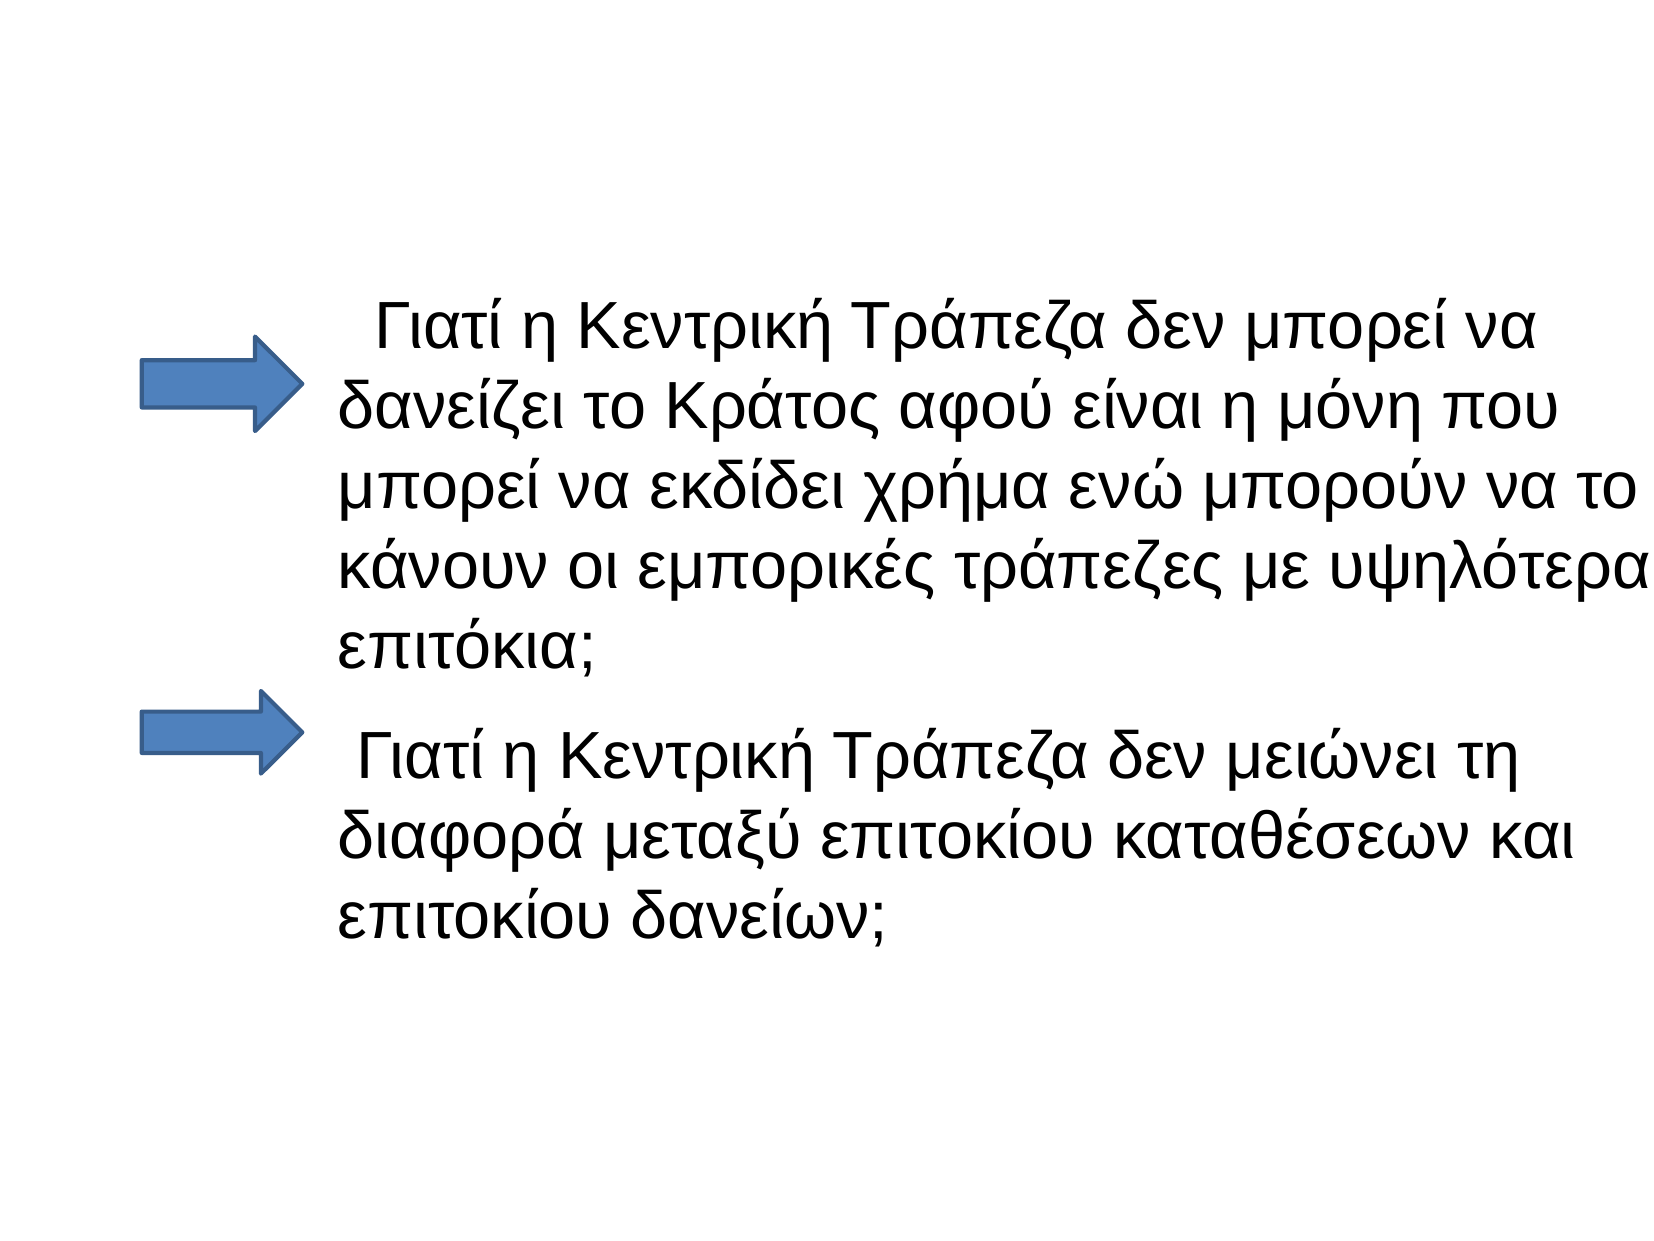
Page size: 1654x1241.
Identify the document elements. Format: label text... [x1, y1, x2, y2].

list Γιατί η Κεντρική Τράπεζα δεν μπορεί να δανείζει το Κράτος αφού είναι η μόνη που μπορεί να εκδίδει χρήμα ενώ μπορούν να το κάνουν οι εμπορικές τράπεζες με υψηλότερα επιτόκια; Γιατί η Κεντρική Τράπεζα δεν μειώνει τη διαφορά μεταξύ επιτοκίου καταθέσεων και επιτοκίου δανείων; [302, 281, 1654, 1101]
text_box [141, 336, 303, 432]
text_box [141, 690, 303, 774]
